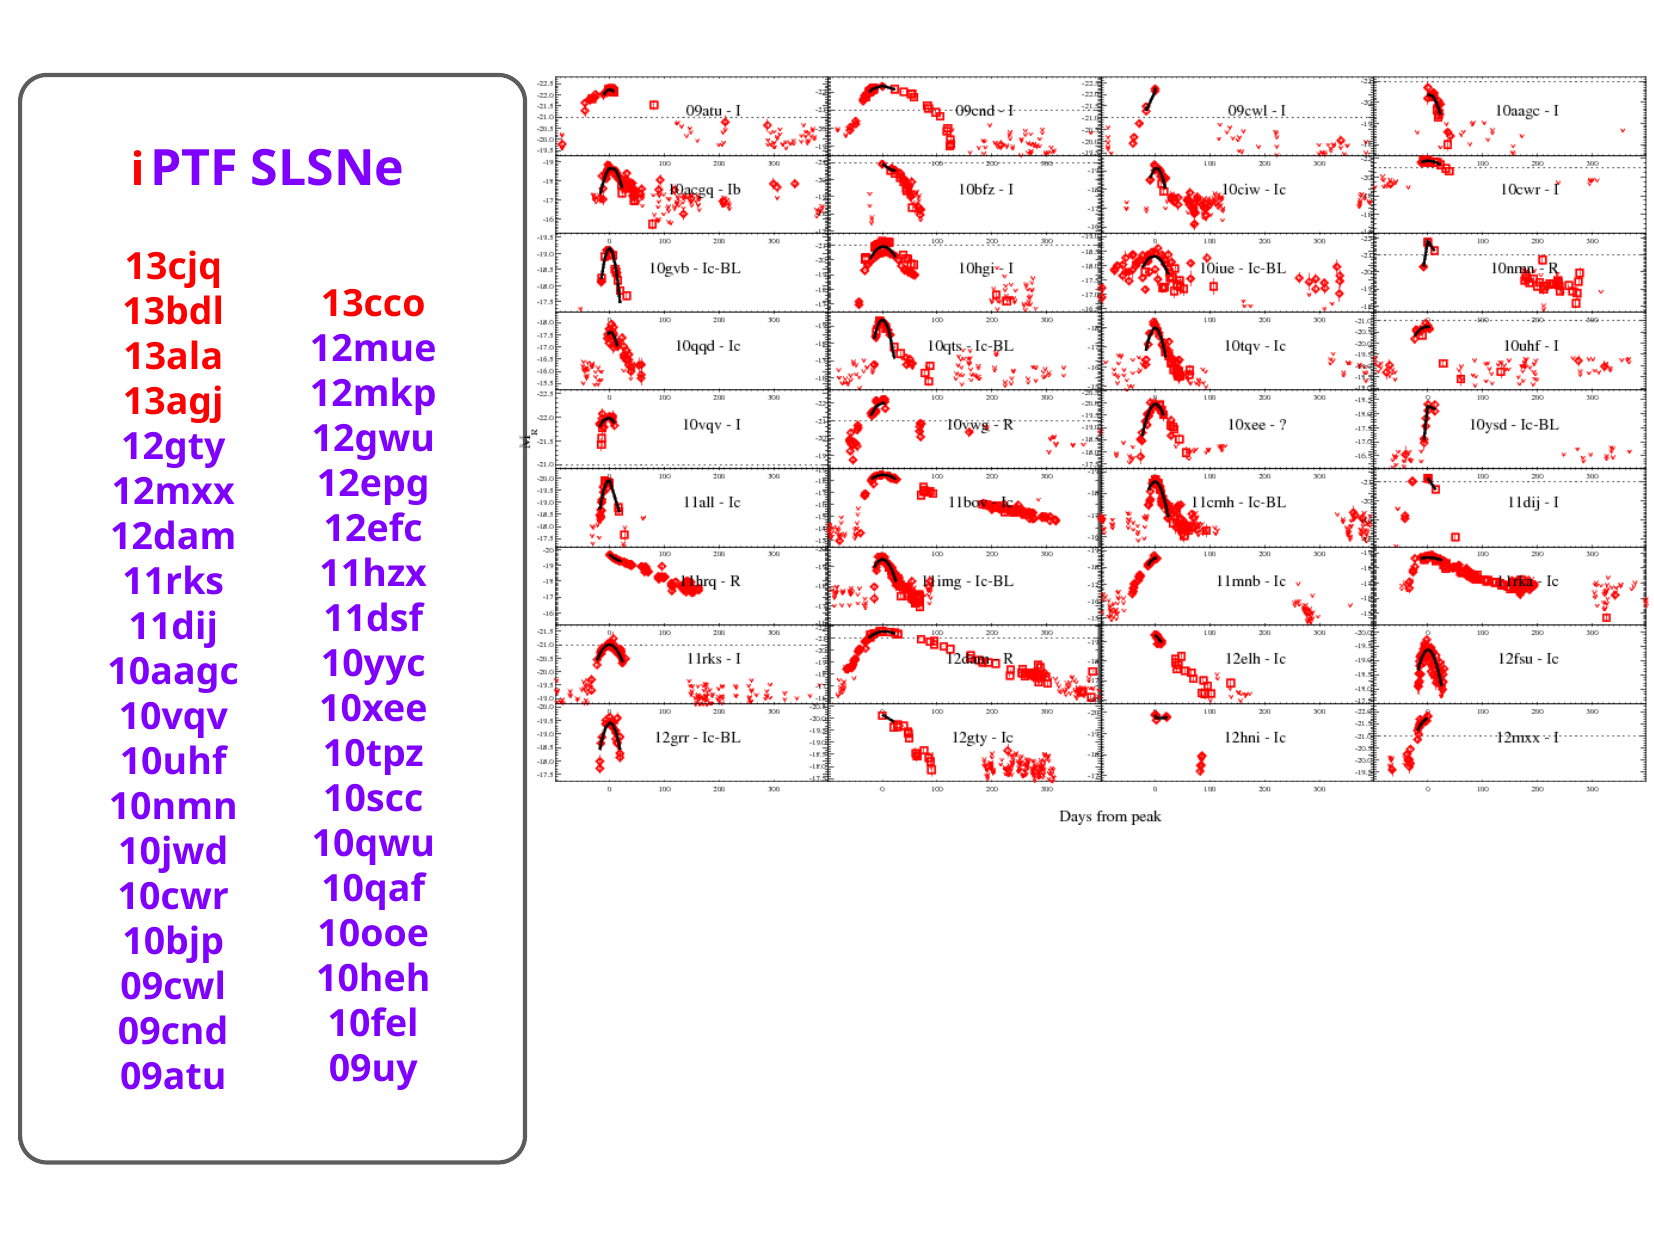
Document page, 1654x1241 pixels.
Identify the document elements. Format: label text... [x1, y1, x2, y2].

text_box i PTF SLSNe [99, 107, 436, 284]
text_box 13cjq 13bdl 13ala 13agj 12gty 12mxx 12dam 11rks 11dij 10aagc 10vqv 10uhf 10nmn 10jwd 10cwr 10bjp 09cwl 09cnd 09atu [62, 260, 262, 1078]
picture [517, 74, 1649, 826]
text_box [20, 74, 526, 1163]
text_box 13cco 12mue 12mkp 12gwu 12epg 12efc 11hzx 11dsf 10yyc 10xee 10tpz 10scc 10qwu 10qaf 10ooe 10heh 10fel 09uy [262, 224, 484, 1099]
